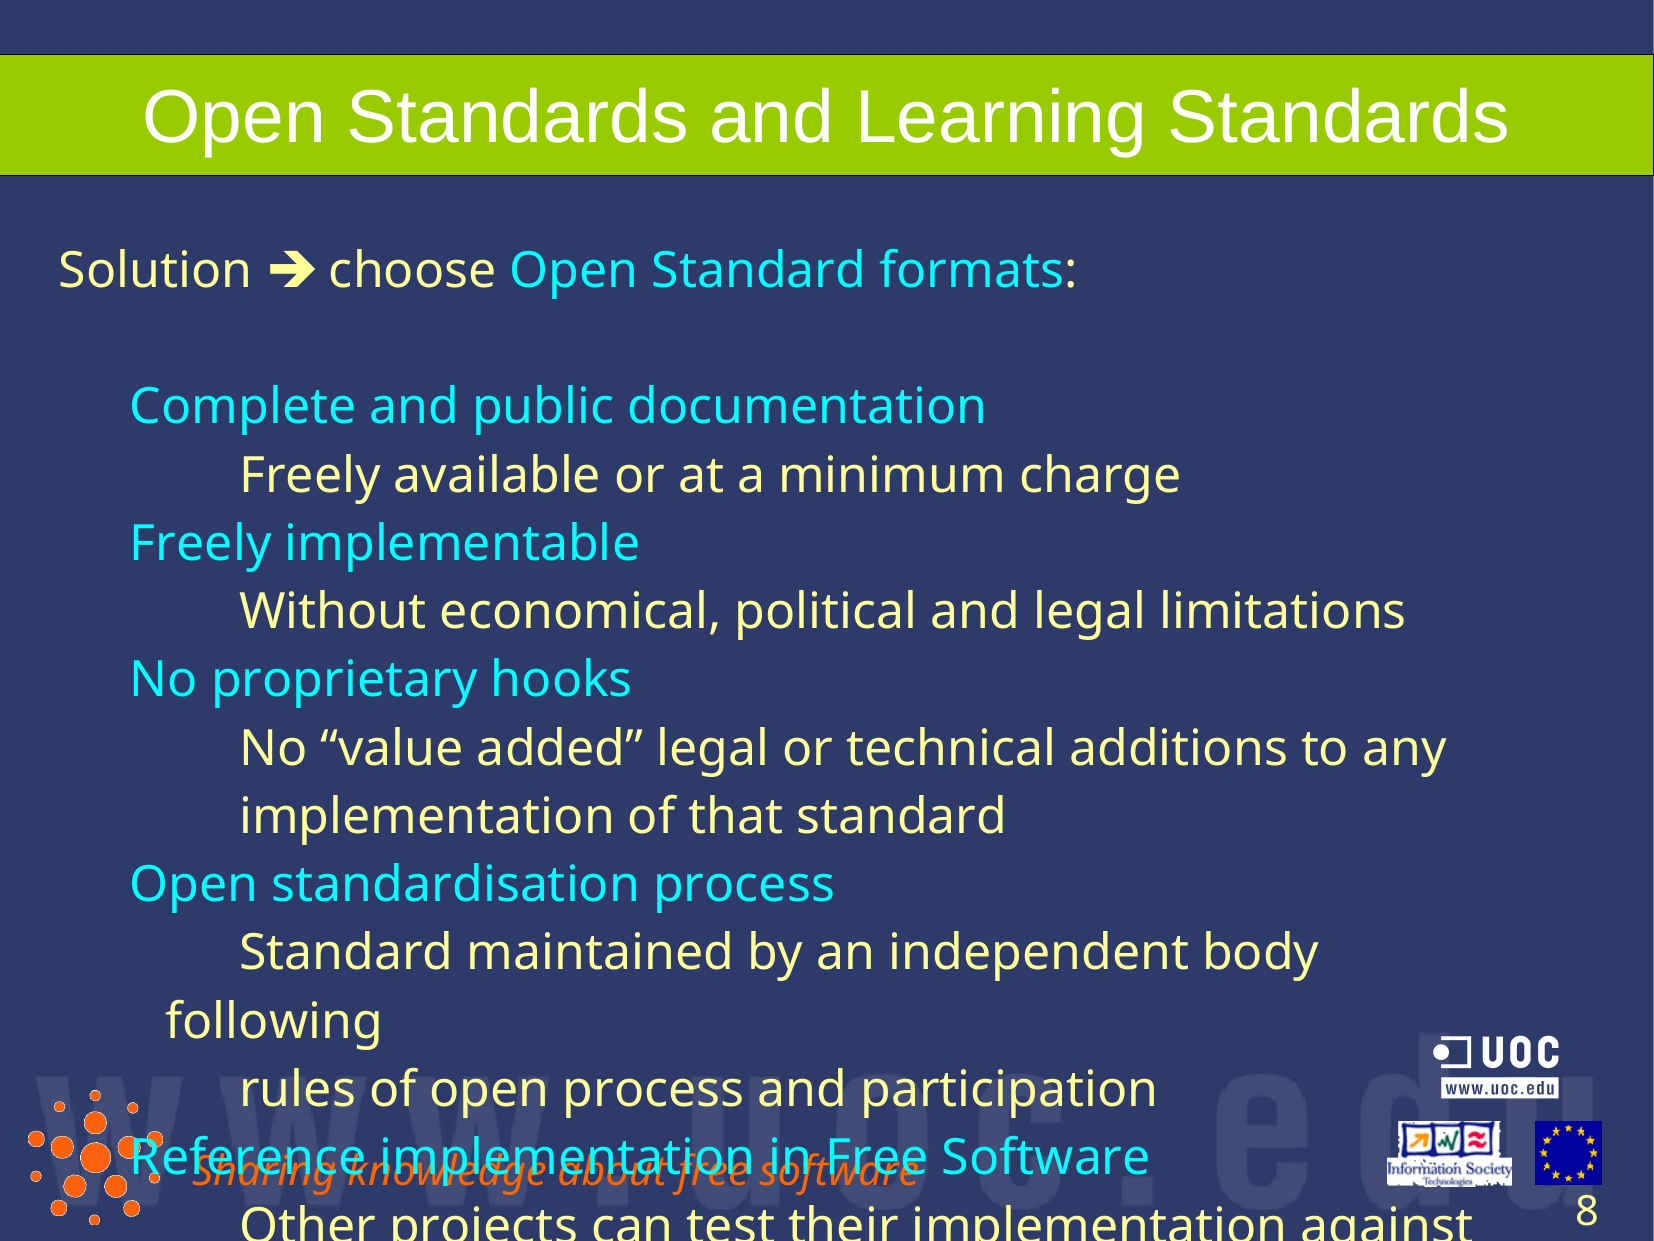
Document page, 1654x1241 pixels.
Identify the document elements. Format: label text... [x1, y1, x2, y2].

picture [1233, 1219, 1249, 1240]
picture [447, 1219, 463, 1240]
text_box Solution  choose Open Standard formats: Complete and public documentation Freely available or at a minimum charge Freely implementable Without economical, political and legal limitations No proprietary hooks No “value added” legal or technical additions to any implementation of that standard Open standardisation process Standard maintained by an independent body following rules of open process and participation Reference implementation in Free Software Other projects can test their implementation against this one [59, 233, 1542, 1071]
picture [1069, 1219, 1081, 1241]
picture [1052, 1219, 1064, 1241]
title Open Standards and Learning Standards [82, 60, 1571, 174]
picture [1307, 1230, 1320, 1240]
picture [398, 1219, 412, 1240]
picture [711, 1219, 725, 1227]
picture [1097, 1219, 1111, 1227]
picture [490, 1219, 504, 1227]
picture [843, 1219, 857, 1227]
picture [1022, 1219, 1036, 1227]
picture [1335, 1219, 1350, 1240]
picture [0, 0, 1654, 54]
picture [334, 1219, 348, 1227]
picture [651, 1219, 665, 1241]
picture [1265, 1219, 1279, 1241]
picture [1366, 1230, 1379, 1240]
picture [1174, 1230, 1187, 1240]
picture [247, 1211, 270, 1240]
picture [622, 1230, 635, 1240]
picture [0, 176, 1654, 1241]
picture [980, 1219, 994, 1240]
picture [814, 1219, 828, 1241]
picture [305, 1219, 319, 1241]
picture [1409, 1219, 1423, 1241]
picture [1127, 1219, 1141, 1241]
picture [934, 1219, 946, 1241]
picture [951, 1219, 963, 1241]
